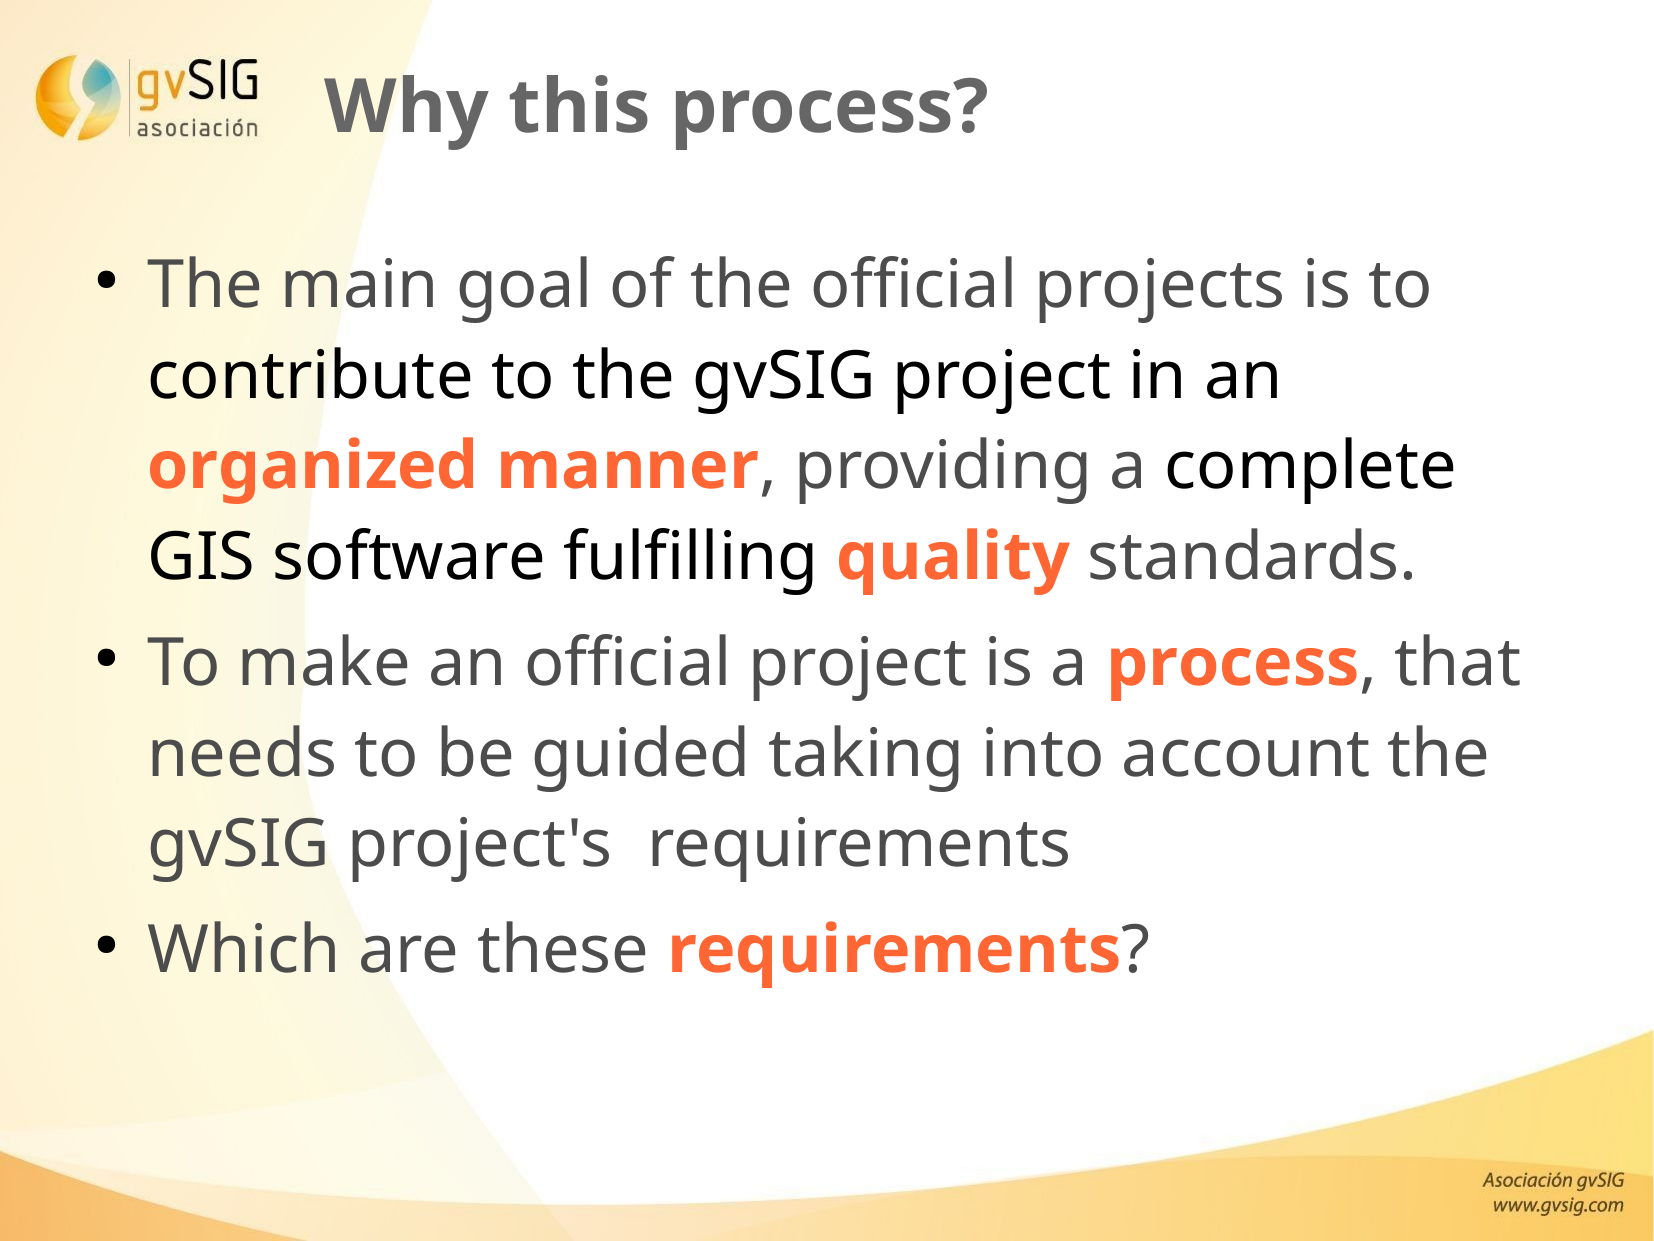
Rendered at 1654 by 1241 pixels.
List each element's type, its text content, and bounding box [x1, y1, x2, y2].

picture [0, 0, 1654, 1241]
title Why this process? [324, 29, 1625, 178]
list The main goal of the official projects is to contribute to the gvSIG project in an organized manner, providing a complete GIS software fulfilling quality standards. To make an official project is a process, that needs to be guided taking into account the gvSIG project's requirements Which are these requirements? [76, 236, 1565, 1076]
